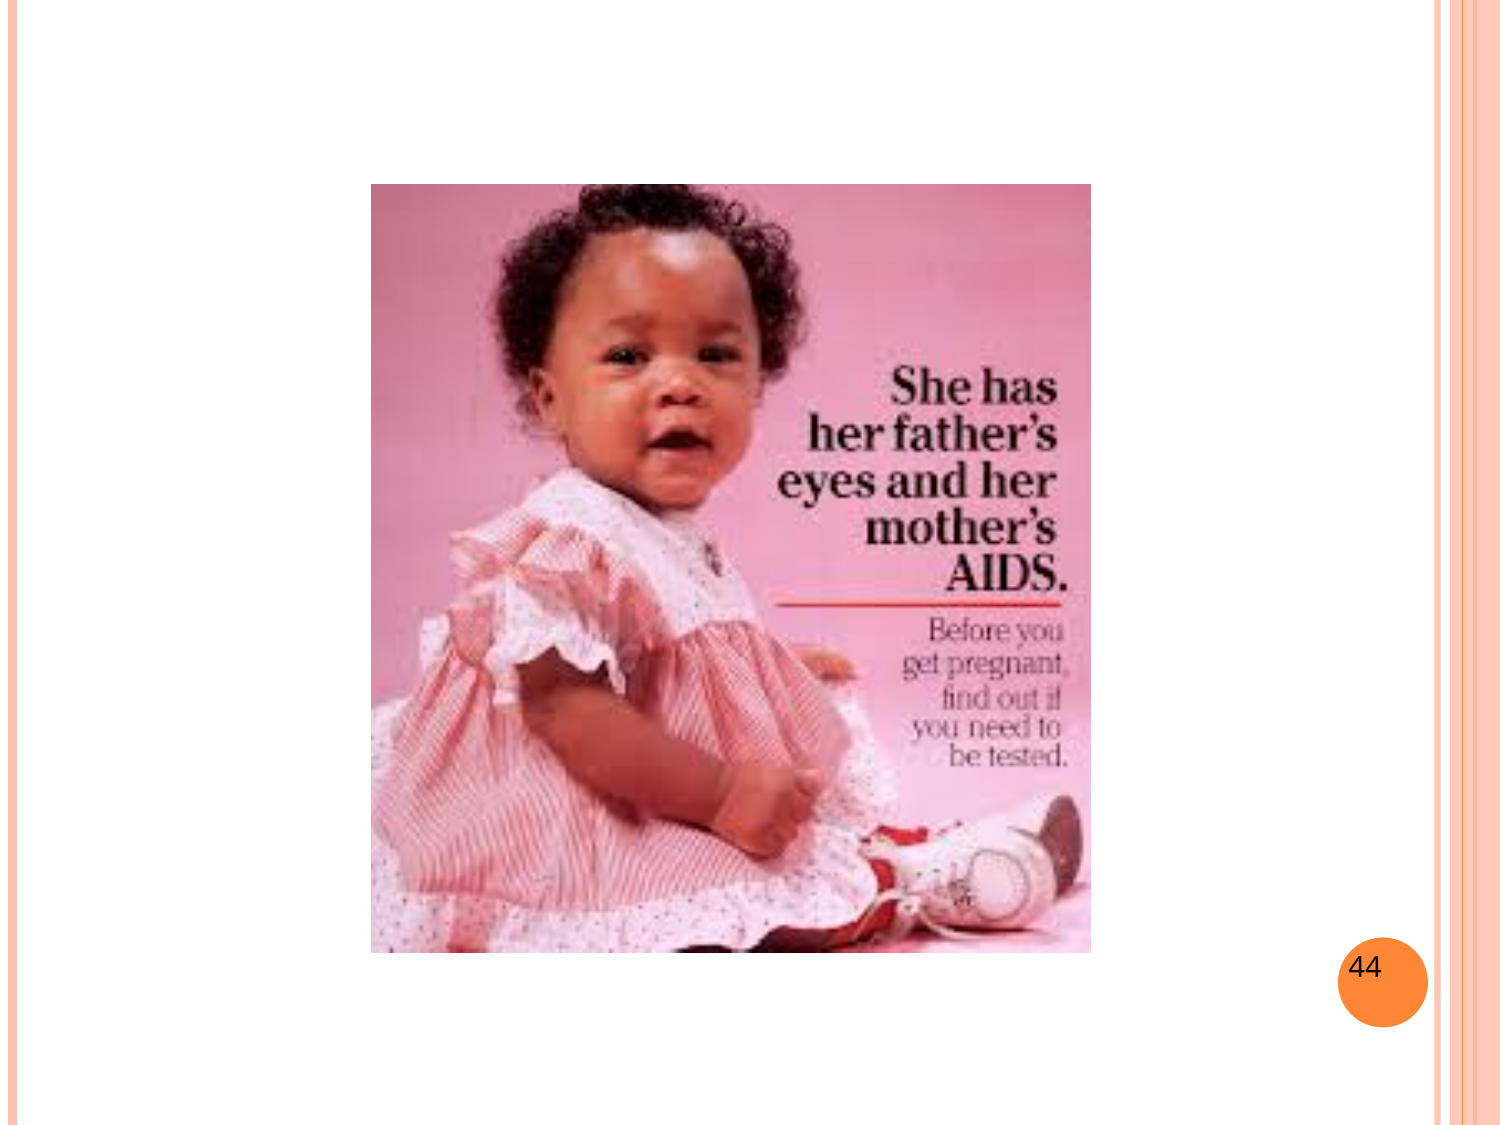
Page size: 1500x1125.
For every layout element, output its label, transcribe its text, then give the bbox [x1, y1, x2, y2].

slide_number <αριθμός> [1333, 940, 1434, 1027]
picture [371, 184, 1091, 953]
